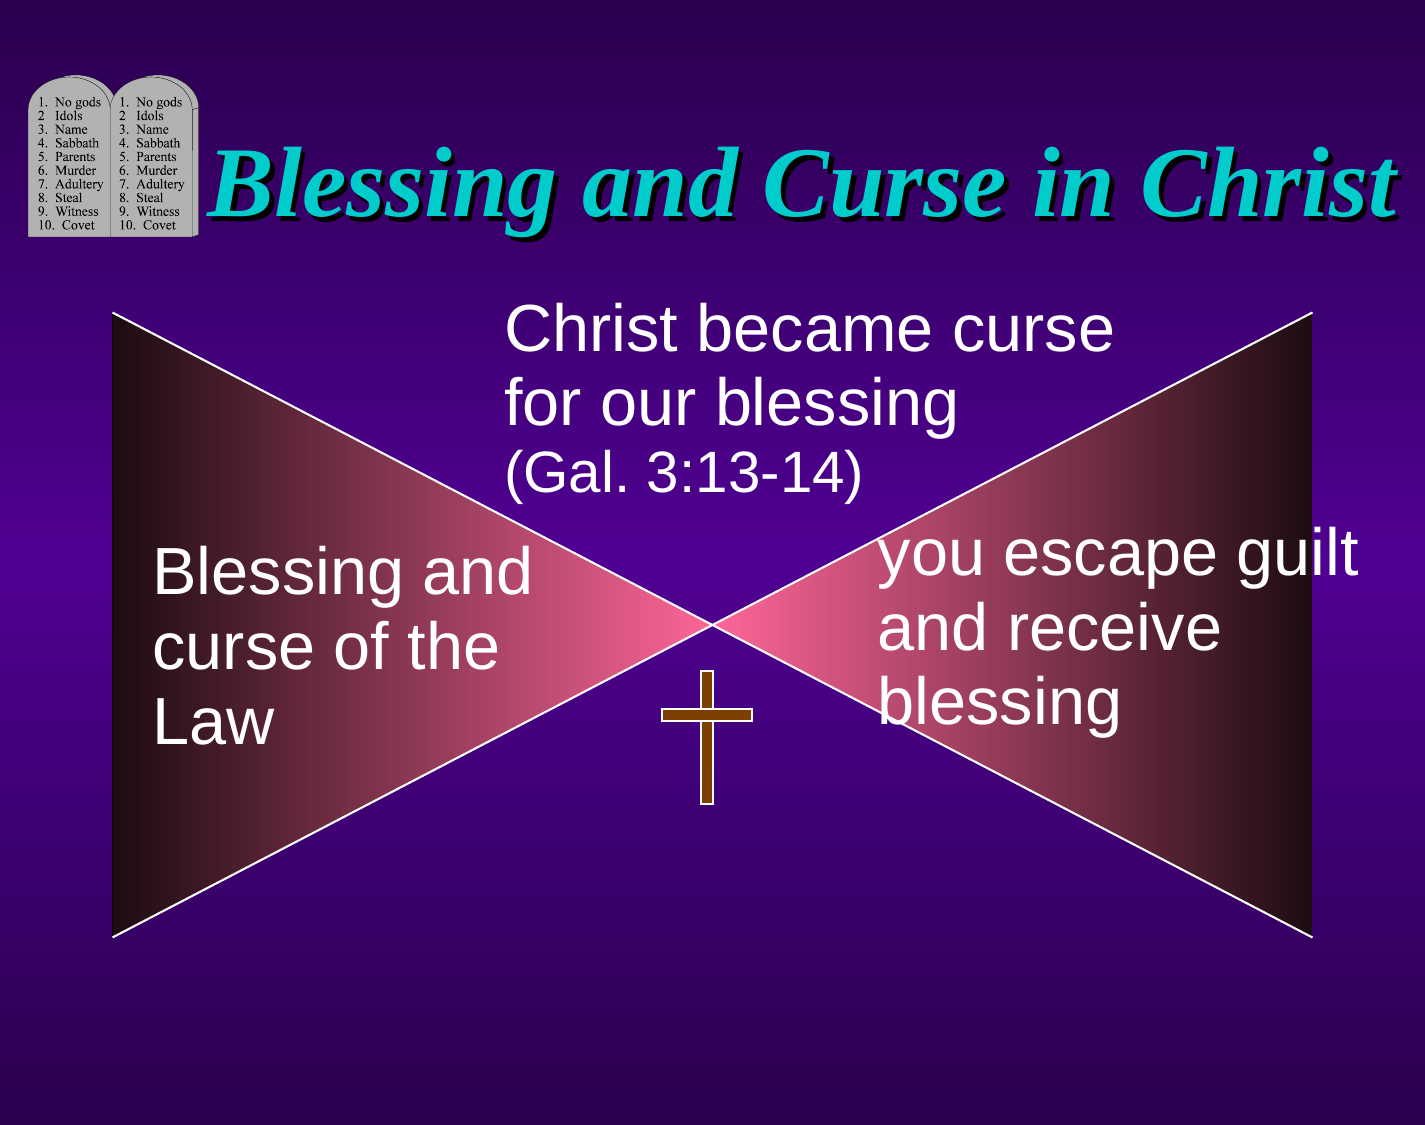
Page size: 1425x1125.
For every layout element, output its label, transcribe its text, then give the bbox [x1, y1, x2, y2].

title Blessing and Curse in Christ [193, 64, 1425, 301]
text_box [951, 747, 1313, 936]
text_box [112, 314, 518, 936]
text_box [601, 569, 708, 681]
text_box Christ became curse for our blessing (Gal. 3:13-14) [489, 282, 1163, 513]
text_box Blessing and curse of the Law [137, 526, 601, 767]
text_box [1163, 314, 1313, 507]
text_box [717, 549, 862, 701]
text_box you escape guilt and receive blessing [862, 507, 1388, 747]
text_box [661, 671, 753, 804]
